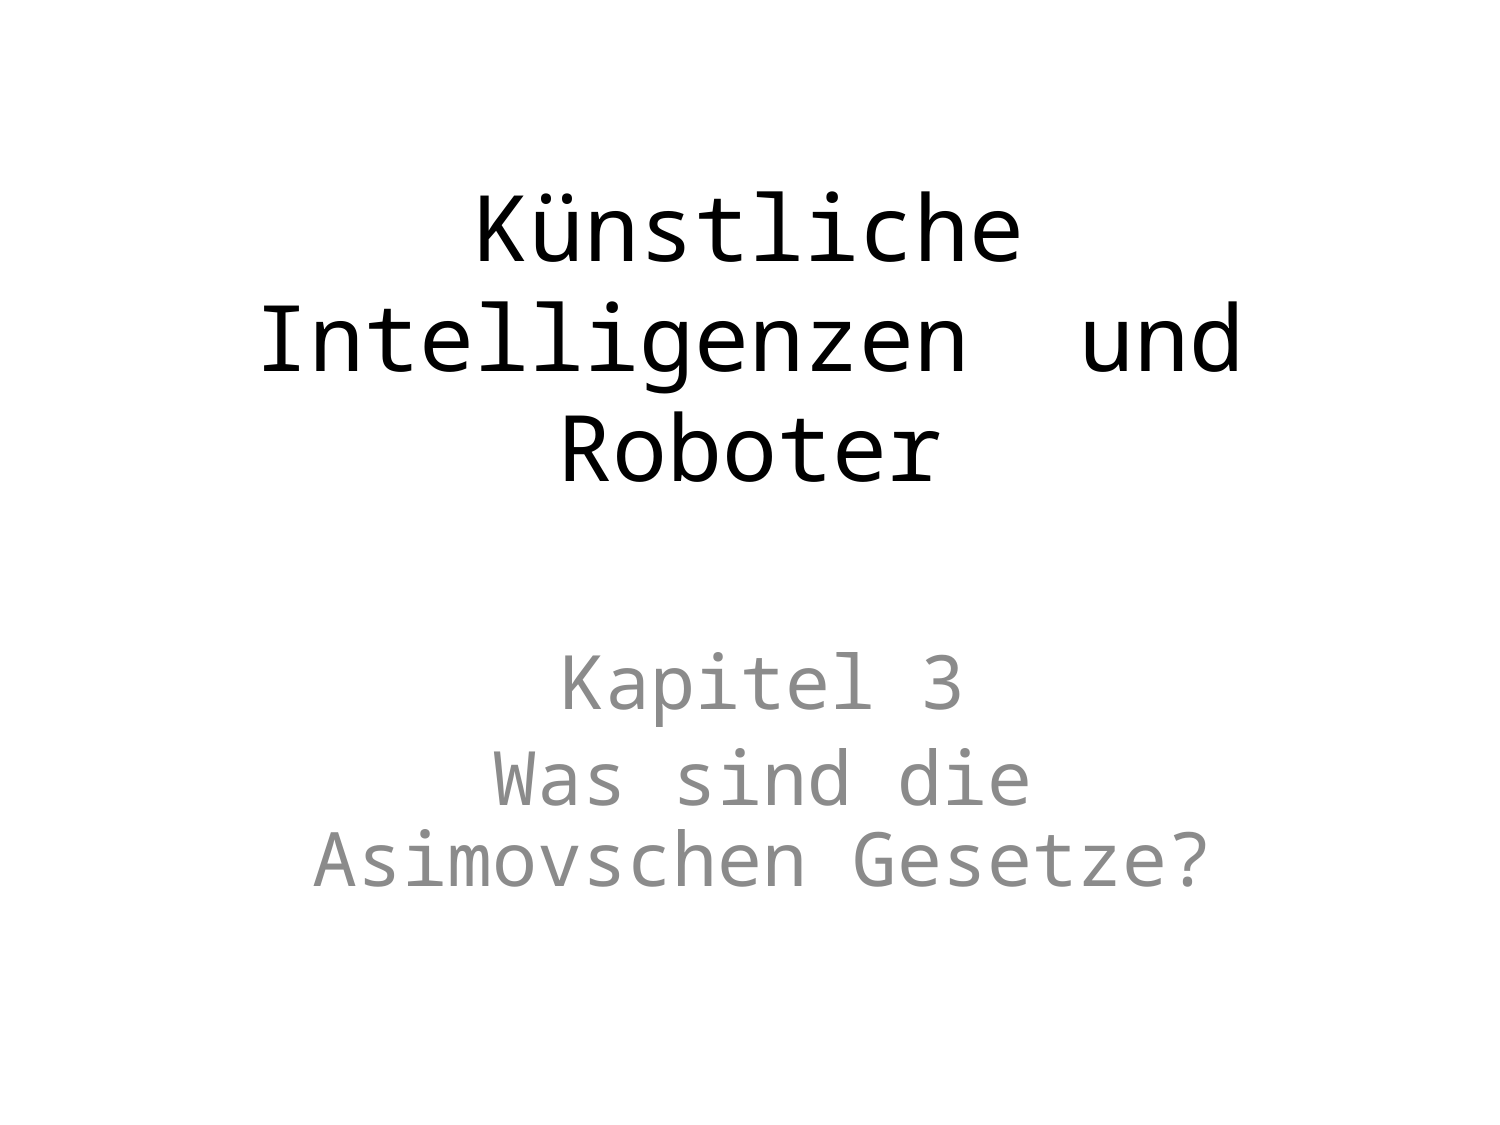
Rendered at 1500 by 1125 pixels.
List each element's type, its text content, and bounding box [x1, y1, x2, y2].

subtitle Kapitel 3 Was sind die Asimovschen Gesetze? [237, 637, 1288, 925]
title Künstliche Intelligenzen und Roboter [112, 54, 1388, 615]
